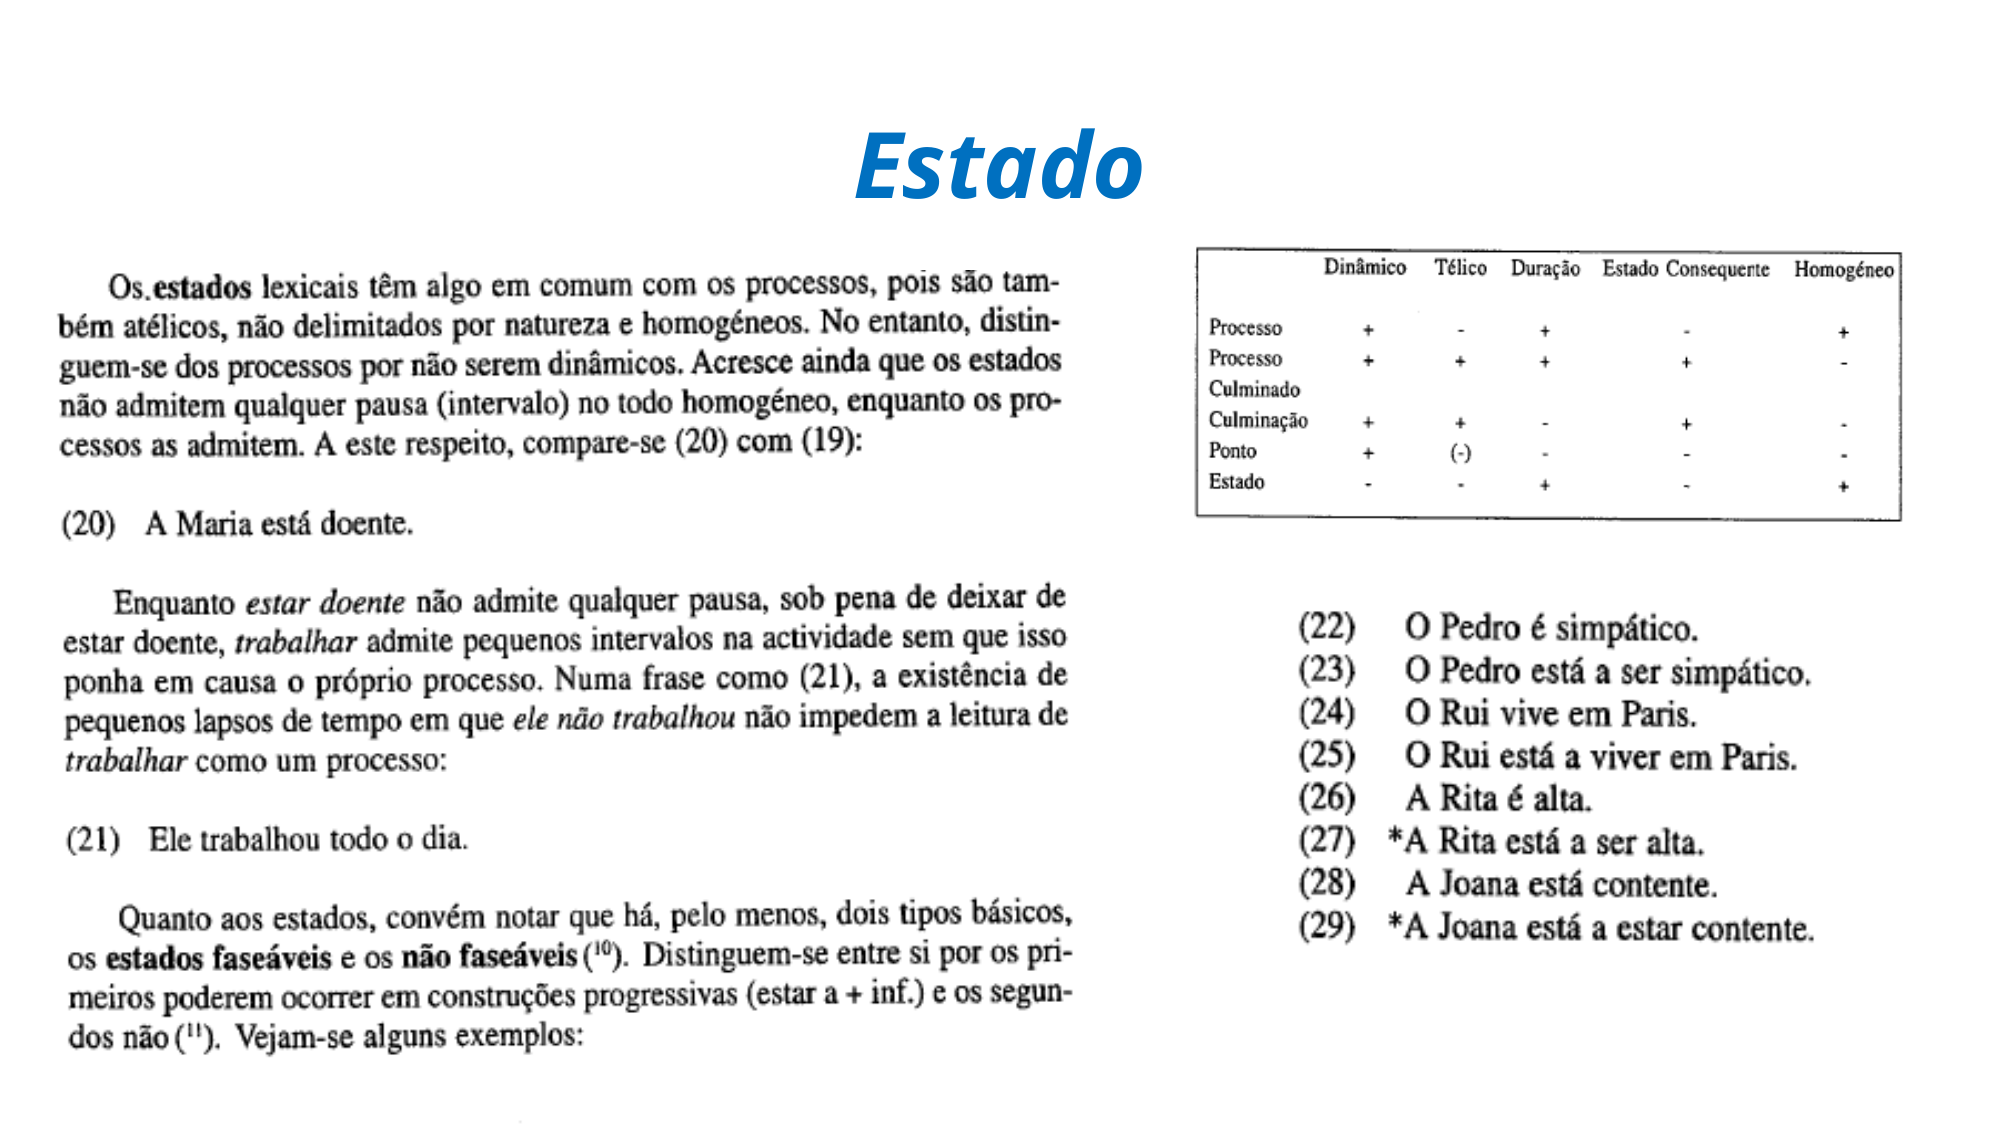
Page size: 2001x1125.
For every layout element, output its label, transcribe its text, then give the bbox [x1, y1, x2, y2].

picture [18, 233, 1982, 1125]
picture [1232, 562, 1863, 982]
title Estado [137, 59, 1863, 270]
